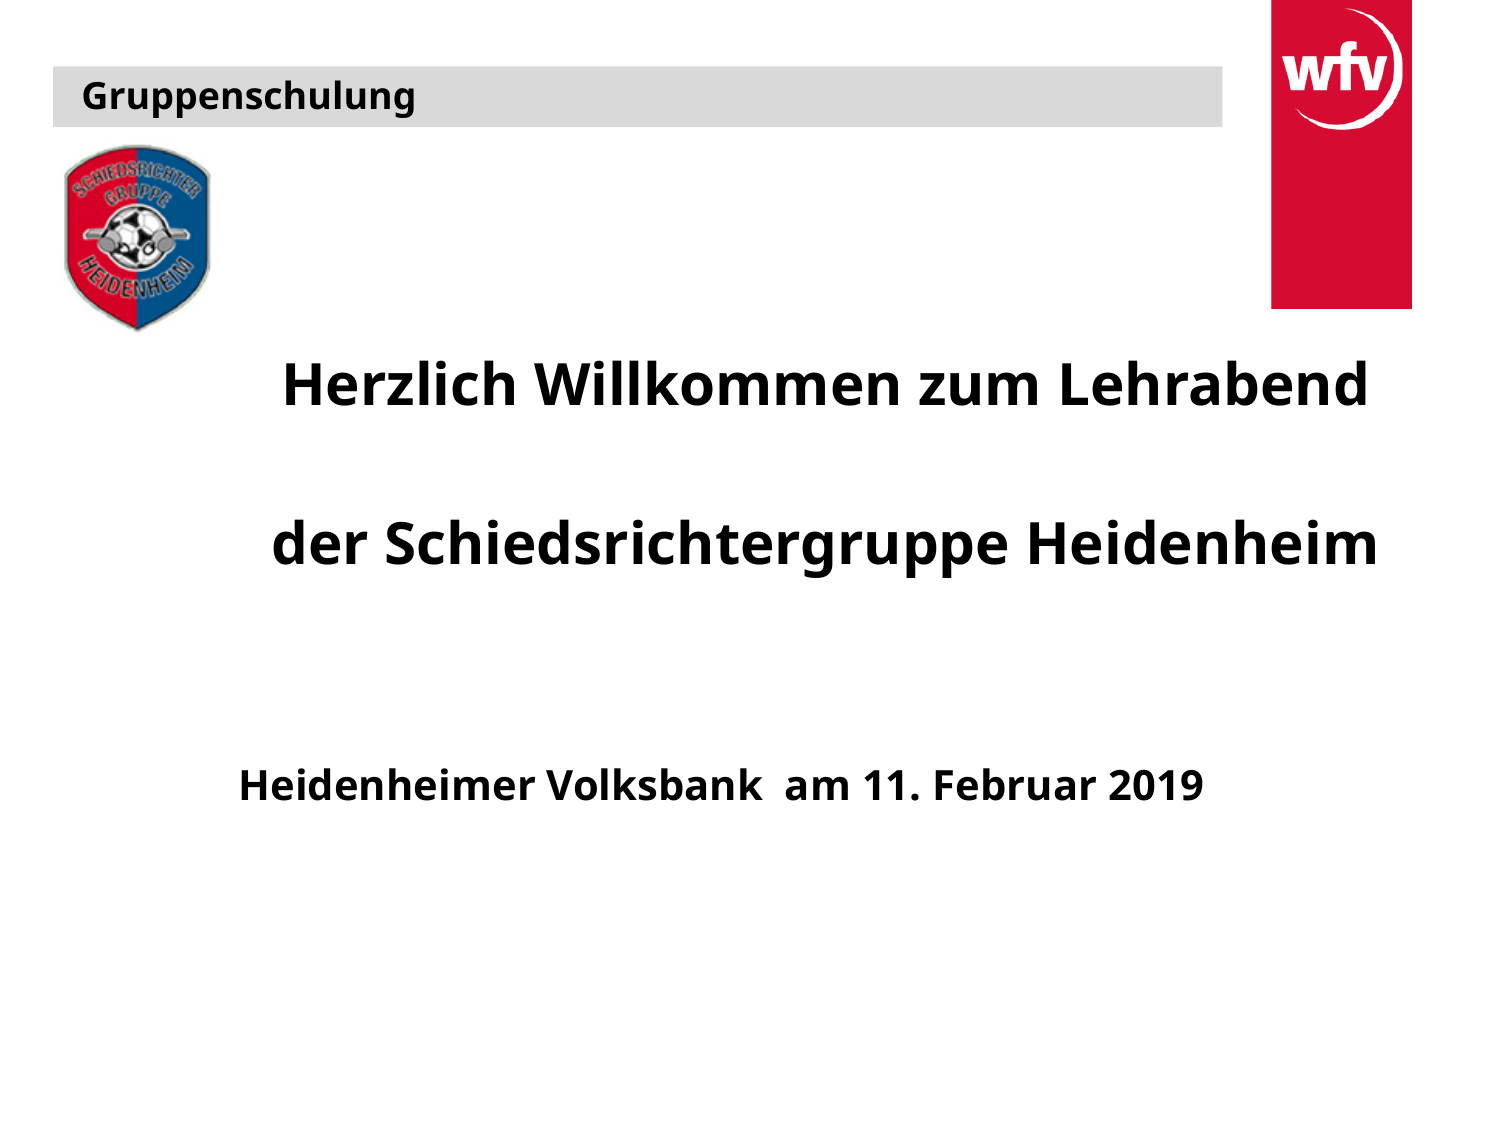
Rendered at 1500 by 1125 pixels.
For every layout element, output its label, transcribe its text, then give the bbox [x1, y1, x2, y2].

text_box Gruppenschulung [66, 61, 432, 128]
picture [60, 142, 215, 337]
text_box Herzlich Willkommen zum Lehrabend der Schiedsrichtergruppe Heidenheim [256, 336, 1395, 640]
text_box Heidenheimer Volksbank am 11. Februar 2019 [223, 748, 1220, 821]
